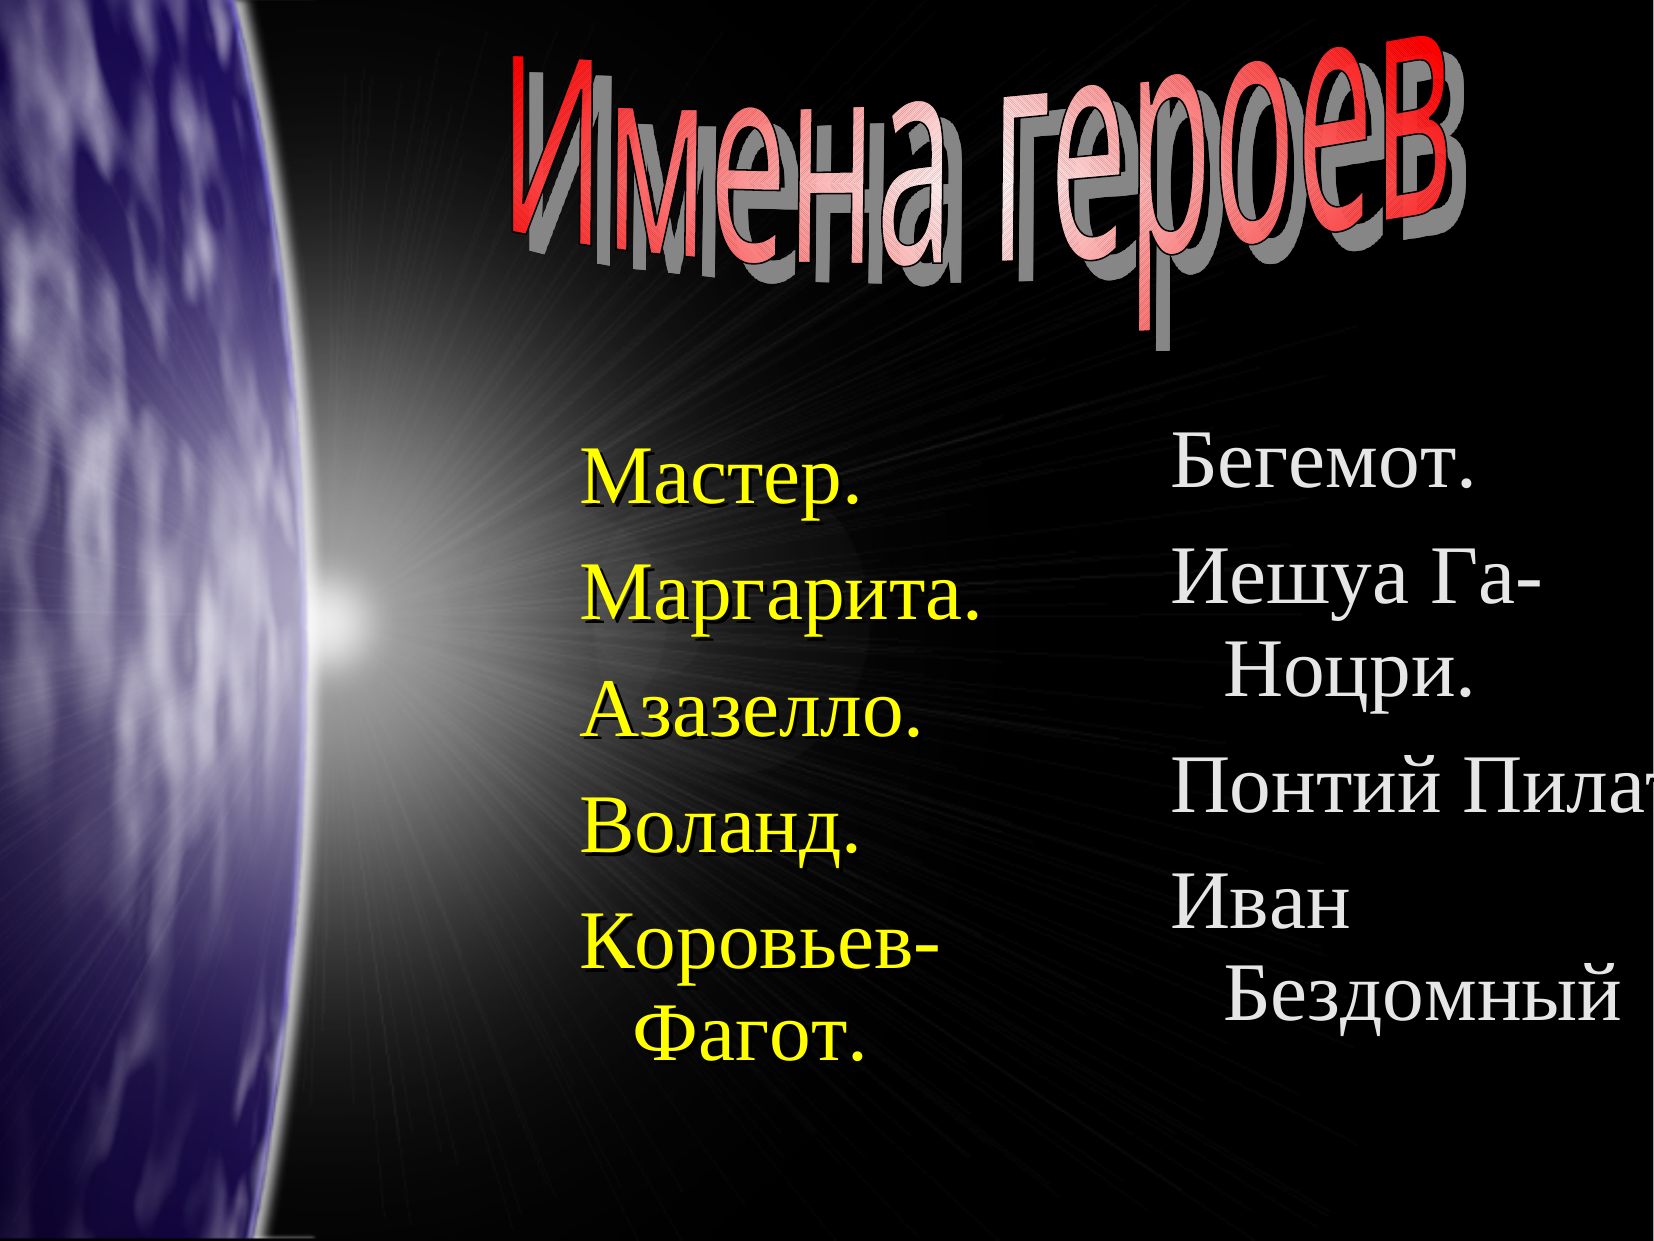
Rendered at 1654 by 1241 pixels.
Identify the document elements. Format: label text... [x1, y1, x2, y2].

list Бегемот. Иешуа Га-Ноцри. Понтий Пилат Иван Бездомный [1152, 413, 1654, 1182]
text_box Имена героев [1303, 46, 1367, 233]
text_box Имена героев [798, 106, 865, 264]
text_box Имена героев [881, 100, 943, 267]
text_box Имена героев [1001, 92, 1049, 262]
text_box Имена героев [1385, 35, 1447, 221]
text_box Имена героев [1220, 59, 1289, 245]
text_box Имена героев [1056, 84, 1121, 261]
picture [0, 0, 1654, 1241]
text_box Имена героев [1138, 73, 1205, 332]
text_box Имена героев [616, 106, 698, 258]
text_box Имена героев [716, 106, 781, 264]
text_box Имена героев [512, 55, 593, 246]
list Мастер. Маргарита. Азазелло. Воланд. Коровьев- Фагот. [561, 429, 1123, 1211]
